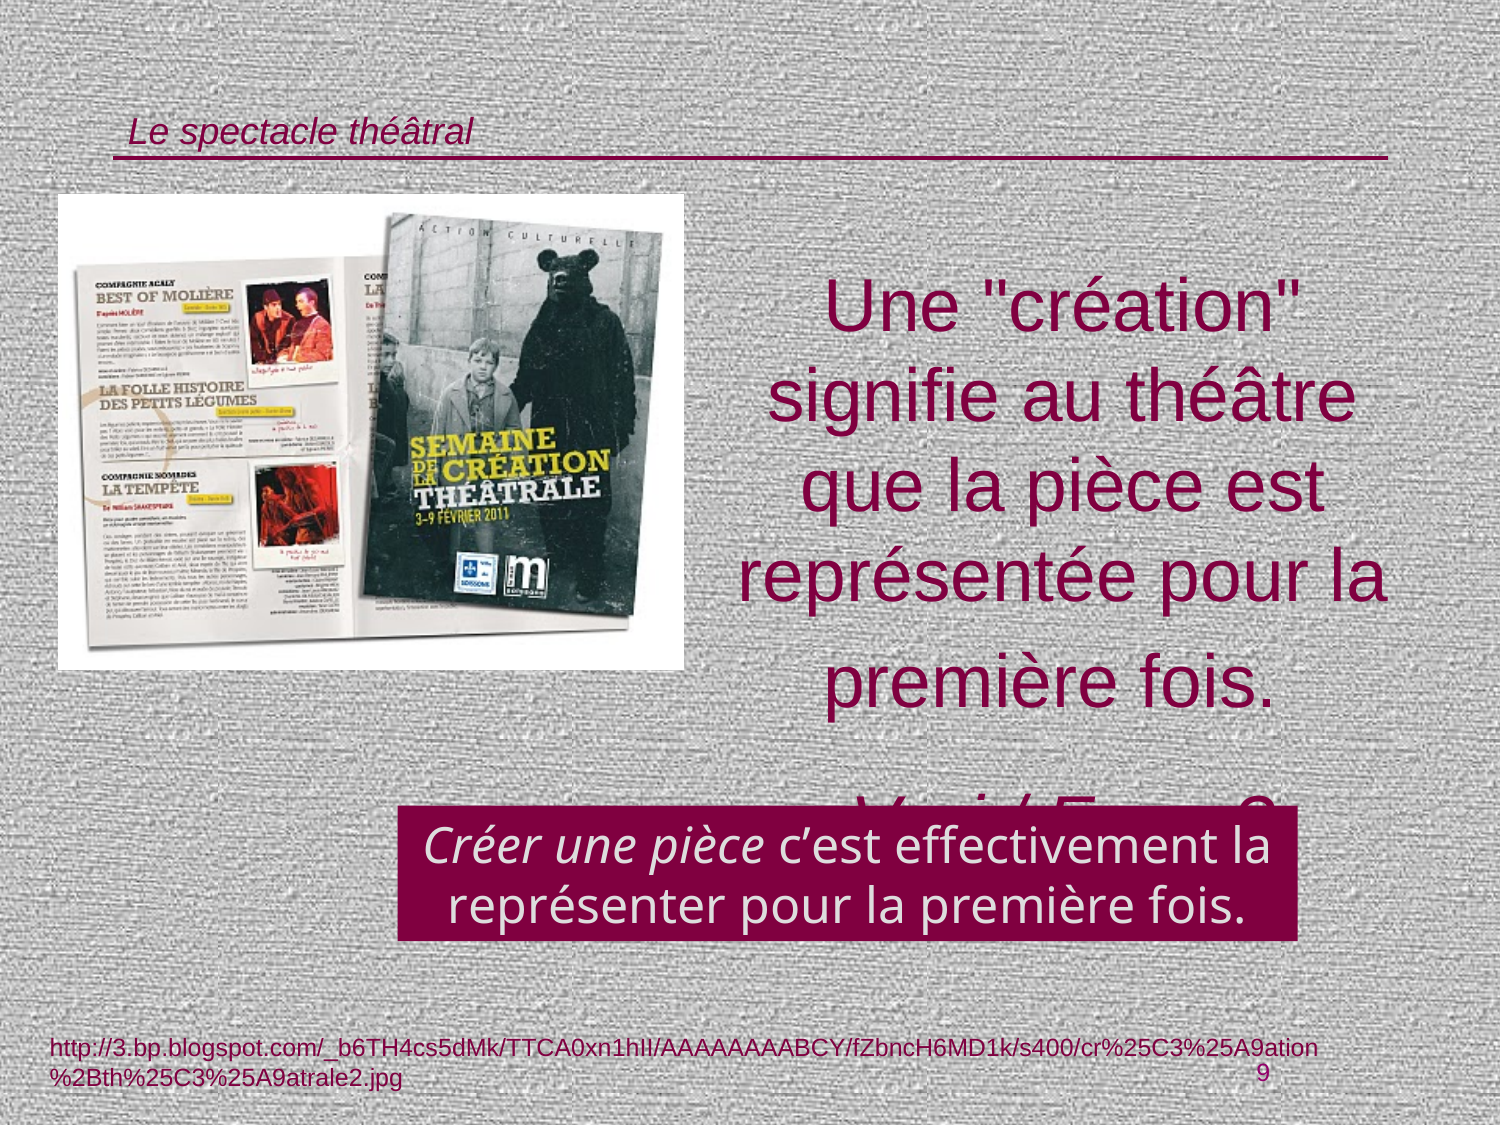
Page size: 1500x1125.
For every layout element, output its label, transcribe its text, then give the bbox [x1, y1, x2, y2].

picture [0, 0, 1500, 1125]
text_box Créer une pièce c’est effectivement la représenter pour la première fois. [397, 805, 1298, 942]
text_box http://3.bp.blogspot.com/_b6TH4cs5dMk/TTCA0xn1hII/AAAAAAAABCY/fZbncH6MD1k/s400/cr%25C3%25A9ation%2Bth%25C3%25A9atrale2.jpg [34, 1024, 1396, 1108]
text_box Une "création" signifie au théâtre que la pièce est représentée pour la première fois. Vrai / Faux ? [711, 248, 1415, 871]
